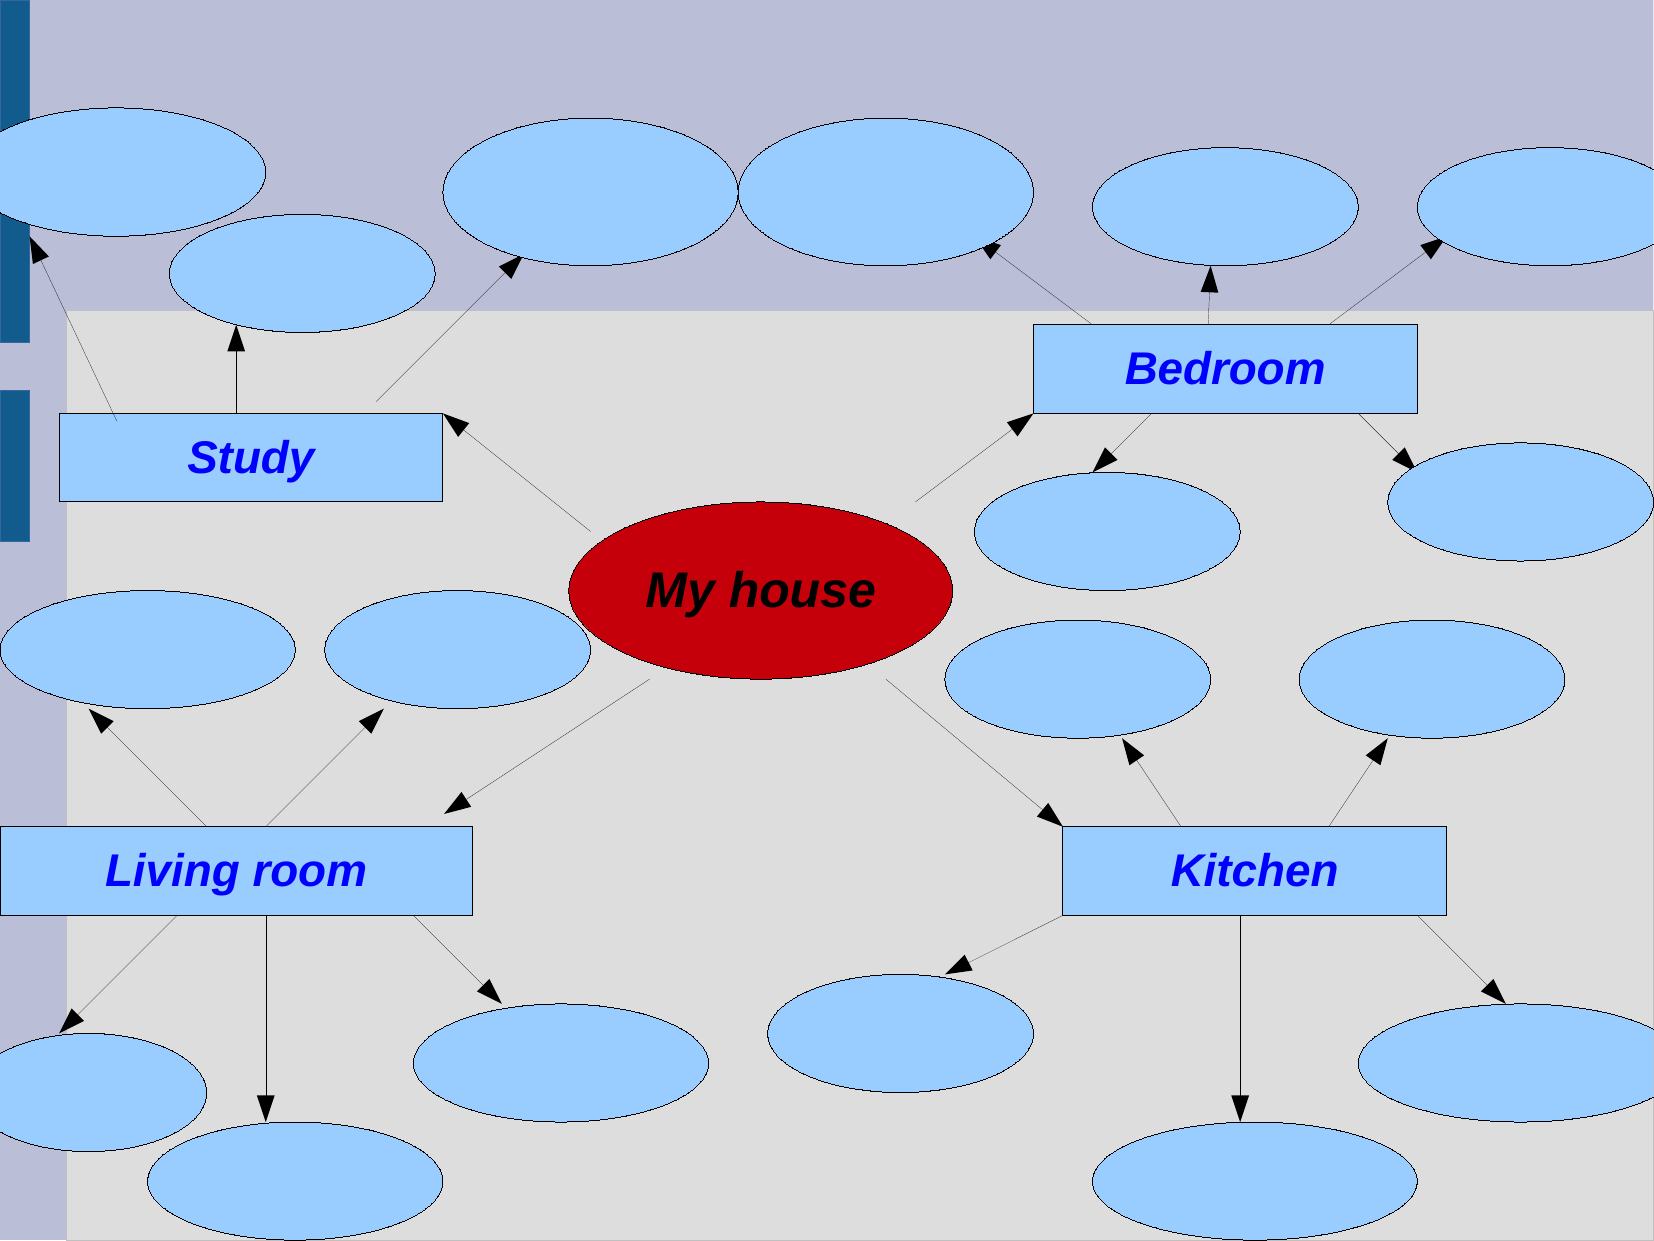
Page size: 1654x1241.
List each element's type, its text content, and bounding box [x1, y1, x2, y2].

text_box [147, 1122, 443, 1241]
text_box My house [568, 501, 953, 680]
text_box [413, 1003, 709, 1123]
text_box [767, 974, 1034, 1093]
text_box Kitchen [1062, 826, 1447, 916]
text_box [1299, 620, 1565, 739]
text_box [0, 107, 266, 237]
text_box [0, 1033, 207, 1152]
text_box [324, 590, 591, 709]
text_box [1092, 1122, 1418, 1241]
text_box [1358, 1003, 1654, 1123]
text_box [442, 118, 1034, 266]
text_box [1092, 147, 1359, 266]
text_box [169, 214, 436, 333]
text_box [0, 590, 296, 709]
text_box Bedroom [1033, 324, 1418, 414]
text_box [944, 620, 1211, 739]
text_box [1417, 147, 1654, 266]
text_box Study [59, 413, 443, 502]
text_box [1387, 442, 1654, 562]
text_box Living room [0, 826, 473, 916]
text_box [974, 472, 1241, 591]
